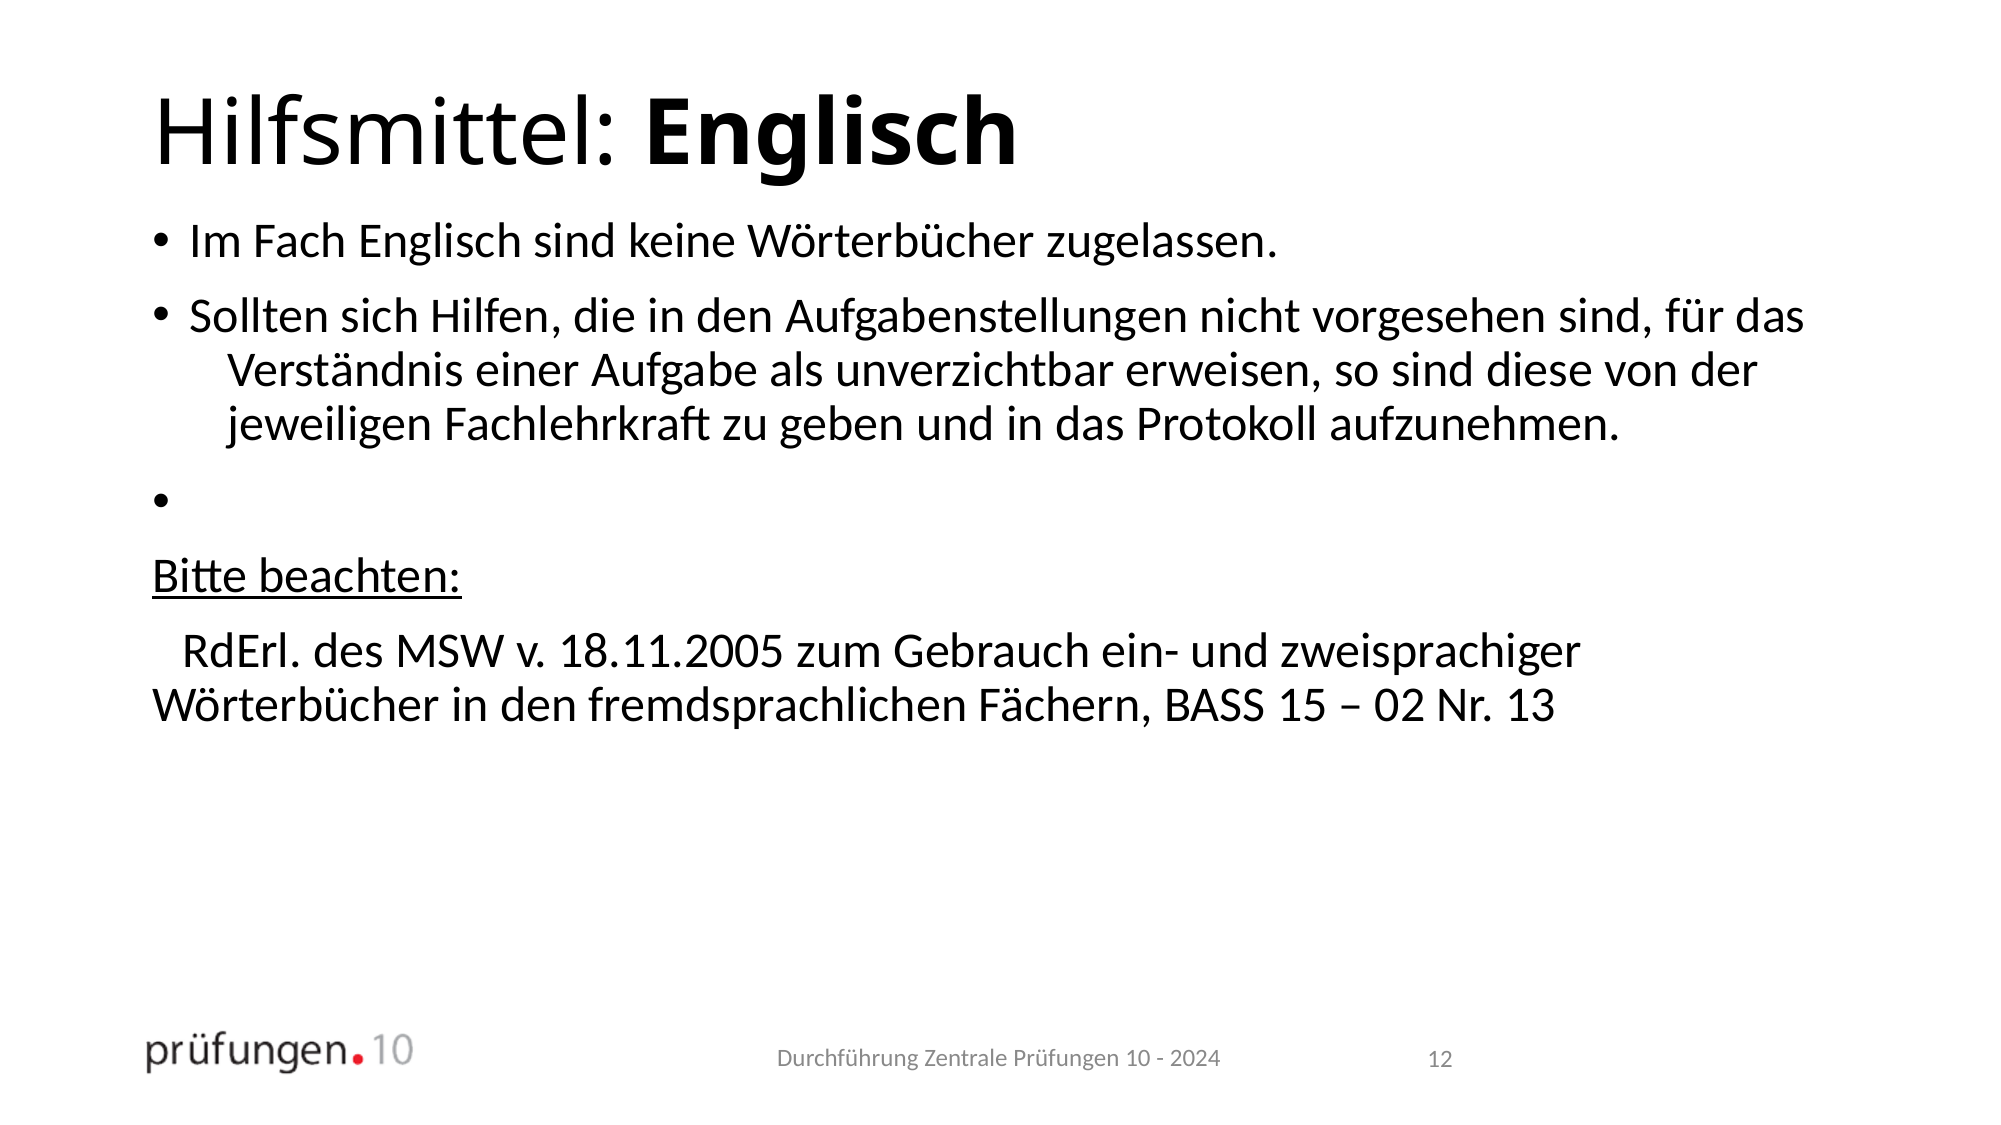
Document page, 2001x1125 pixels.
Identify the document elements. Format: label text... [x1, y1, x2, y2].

text_box [1412, 1027, 1863, 1088]
title Hilfsmittel: Englisch [137, 77, 1863, 193]
list Im Fach Englisch sind keine Wörterbücher zugelassen. Sollten sich Hilfen, die in den Aufgabenstellungen nicht vorgesehen sind, für das Verständnis einer Aufgabe als unverzichtbar erweisen, so sind diese von der jeweiligen Fachlehrkraft zu geben und in das Protokoll aufzunehmen. Bitte beachten: RdErl. des MSW v. 18.11.2005 zum Gebrauch ein- und zweisprachiger Wörterbücher in den fremdsprachlichen Fächern, BASS 15 – 02 Nr. 13 [137, 207, 1863, 1014]
